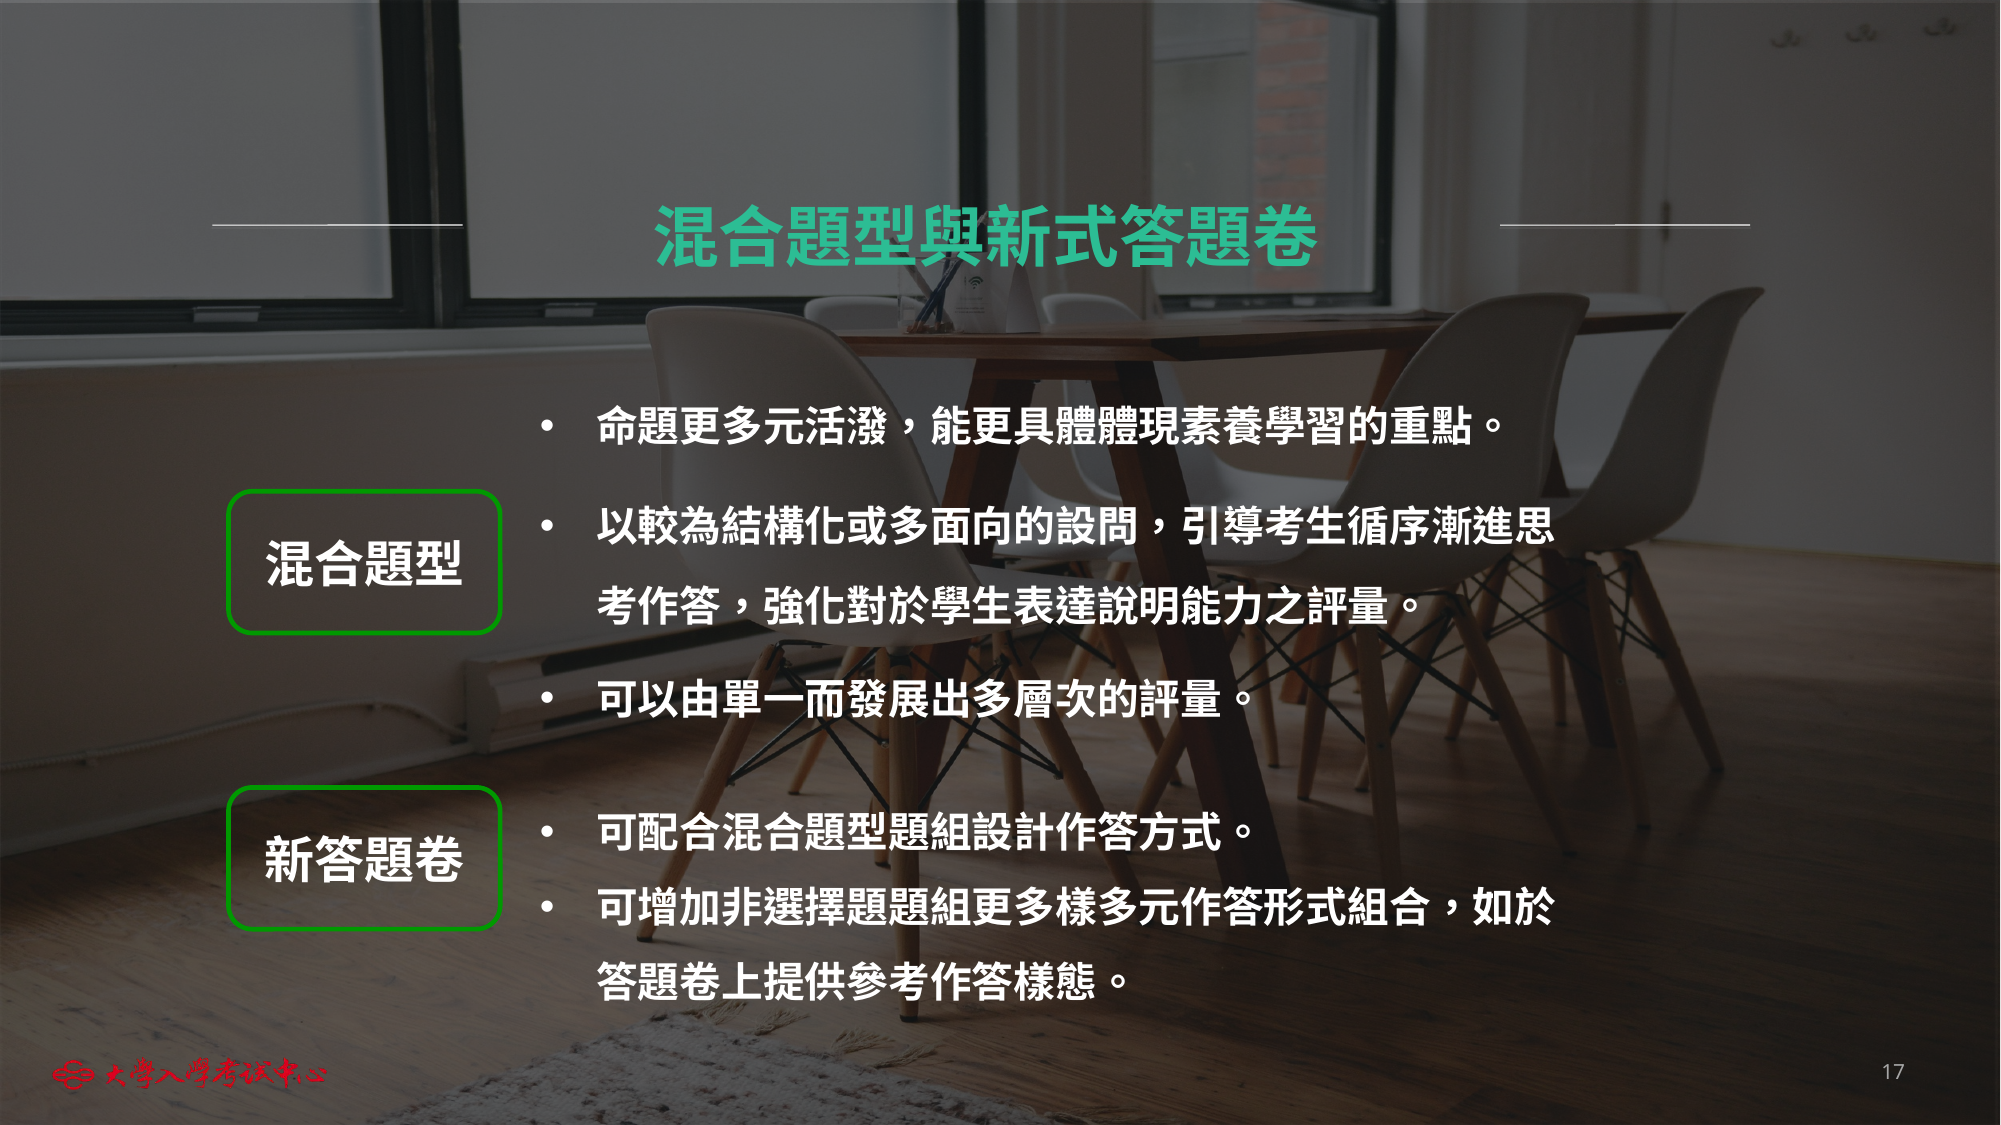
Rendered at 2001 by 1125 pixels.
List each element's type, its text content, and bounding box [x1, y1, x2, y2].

picture [42, 1048, 335, 1095]
text_box 混合題型 [228, 491, 501, 634]
text_box 新答題卷 [228, 787, 501, 930]
text_box 命題更多元活潑，能更具體體現素養學習的重點。 以較為結構化或多面向的設問，引導考生循序漸進思考作答，強化對於學生表達說明能力之評量。 可以由單一而發展出多層次的評量。 可配合混合題型題組設計作答方式。 可增加非選擇題題組更多樣多元作答形式組合，如於答題卷上提供參考作答樣態。 [524, 362, 1611, 1019]
text_box 混合題型與新式答題卷 [485, 147, 1486, 283]
text_box 17 [1866, 1051, 1952, 1092]
text_box [0, 0, 2000, 1125]
